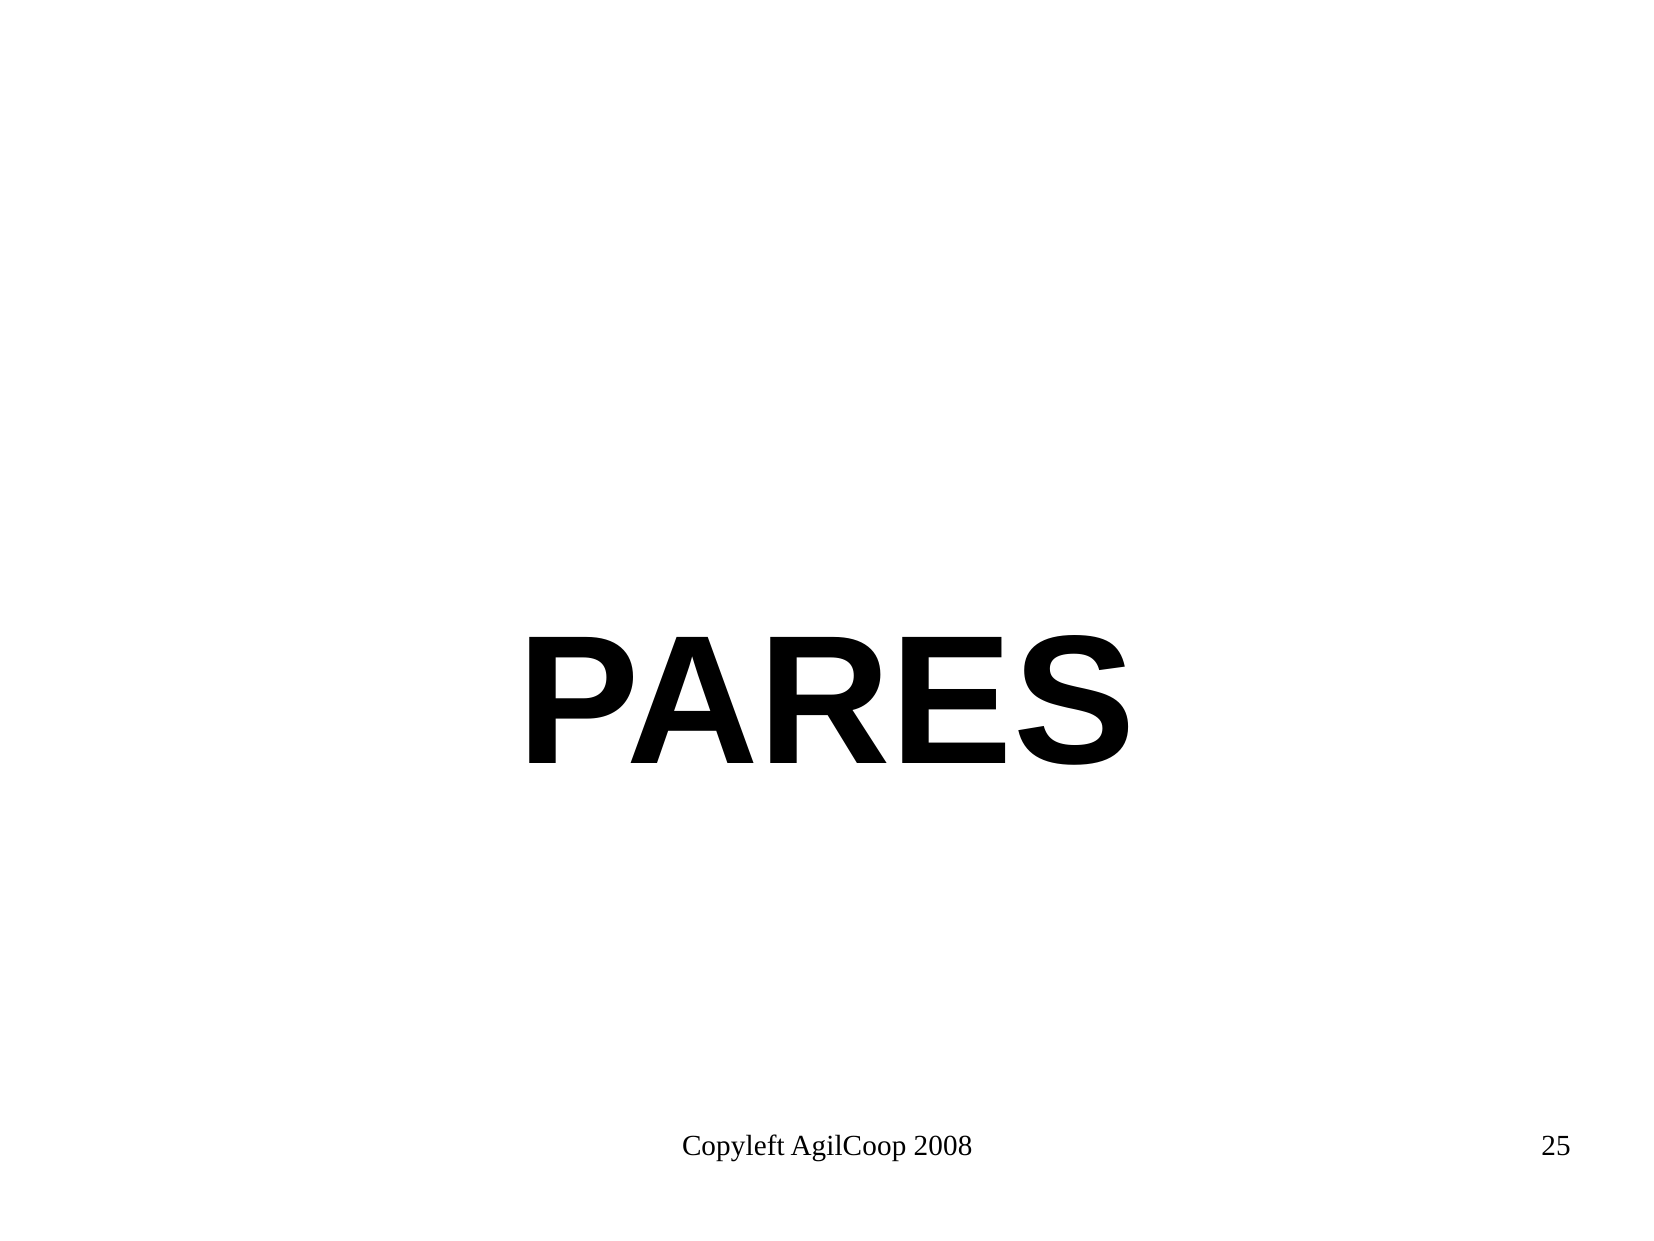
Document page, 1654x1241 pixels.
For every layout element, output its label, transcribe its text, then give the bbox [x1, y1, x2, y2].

subtitle PARES [82, 297, 1571, 1102]
